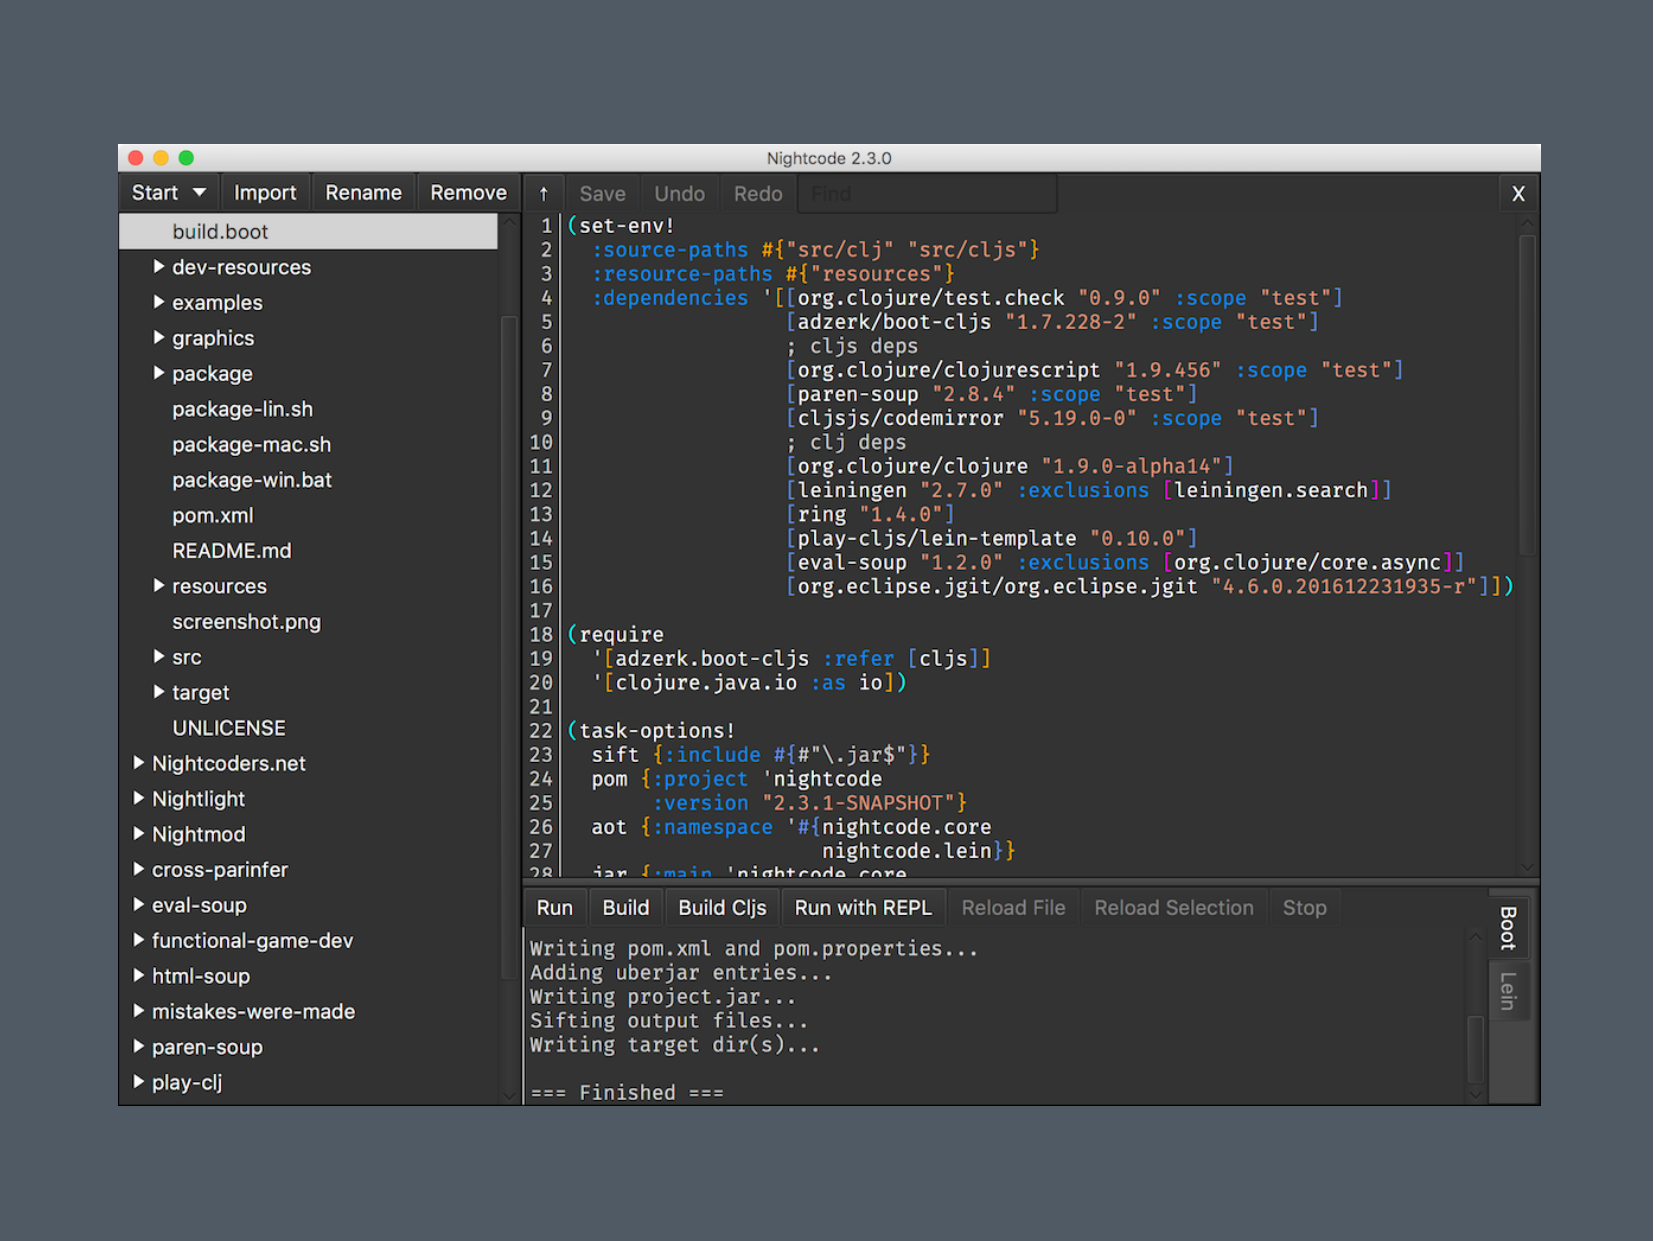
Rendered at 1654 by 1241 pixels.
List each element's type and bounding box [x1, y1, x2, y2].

picture [118, 144, 1541, 1106]
